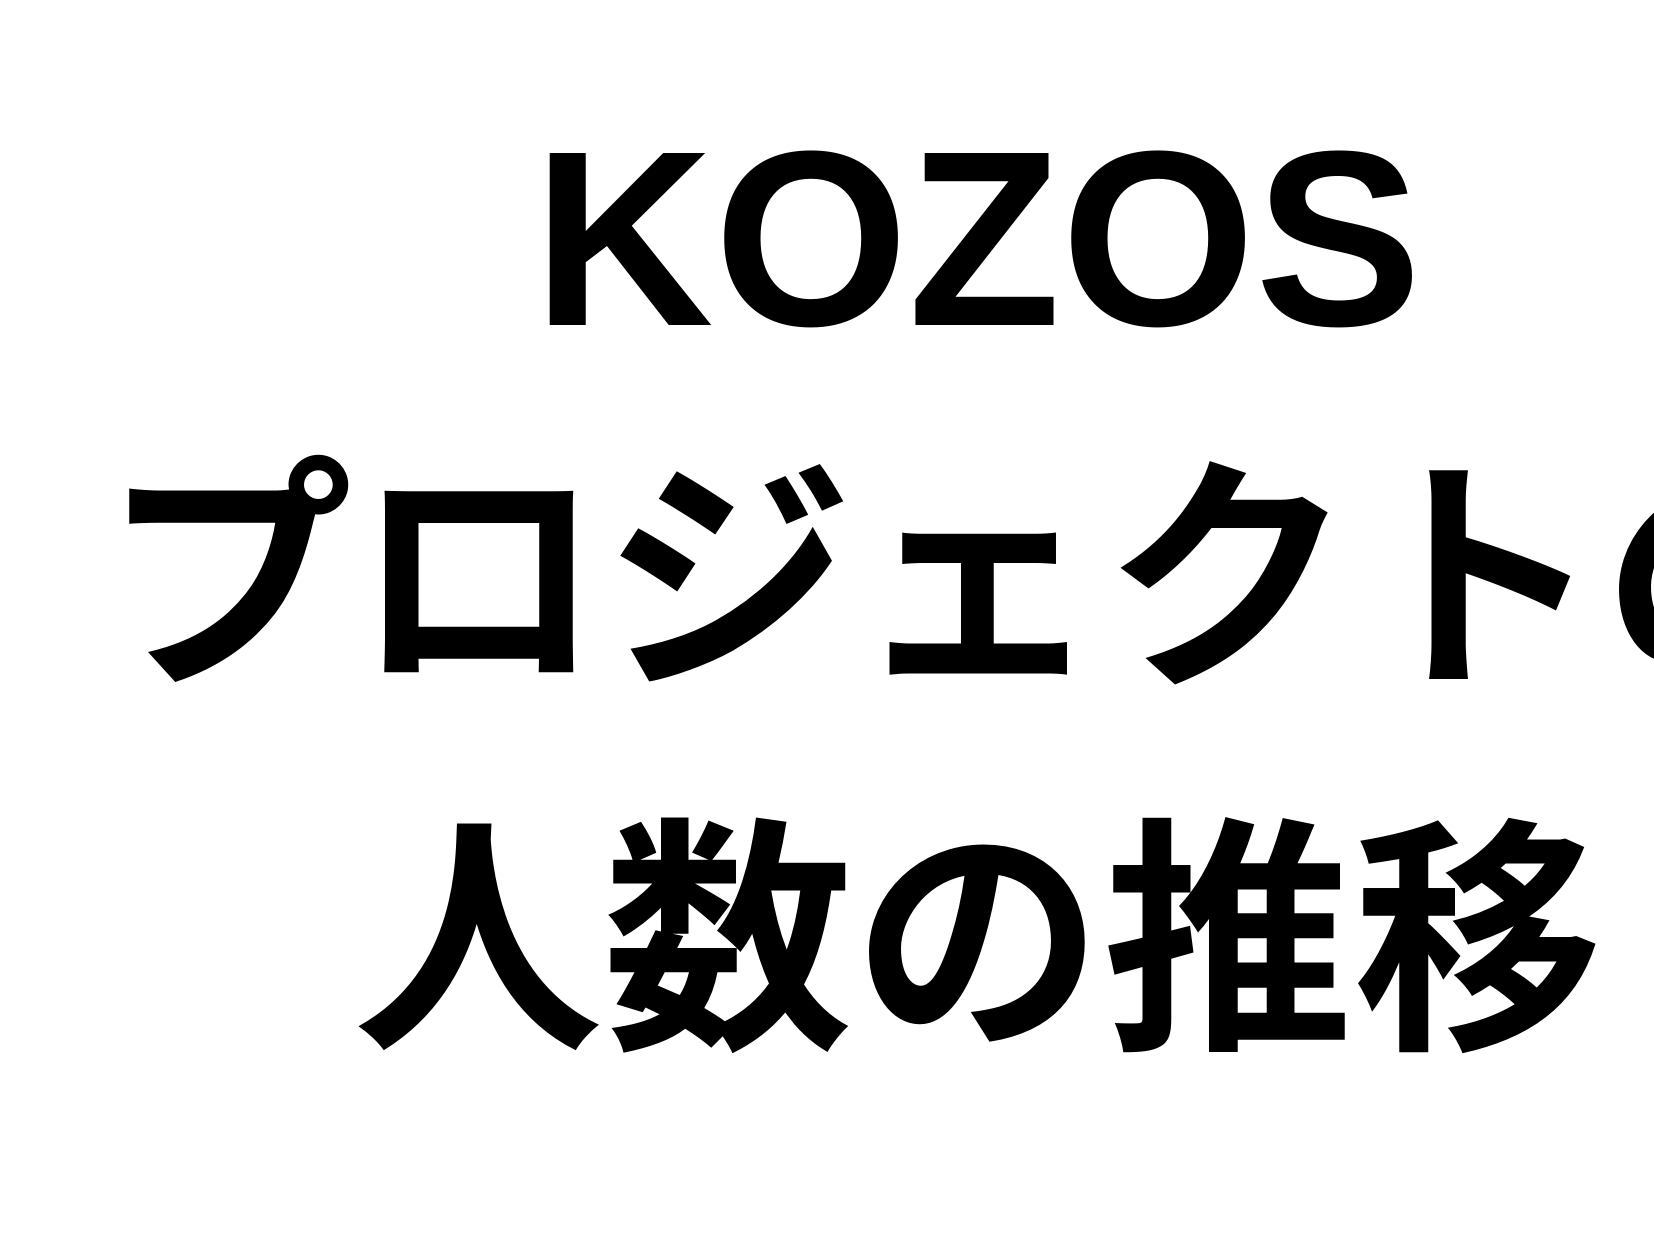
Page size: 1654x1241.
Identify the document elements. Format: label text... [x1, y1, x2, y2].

text_box KOZOS プロジェクトの 人数の推移 [88, 91, 1562, 924]
